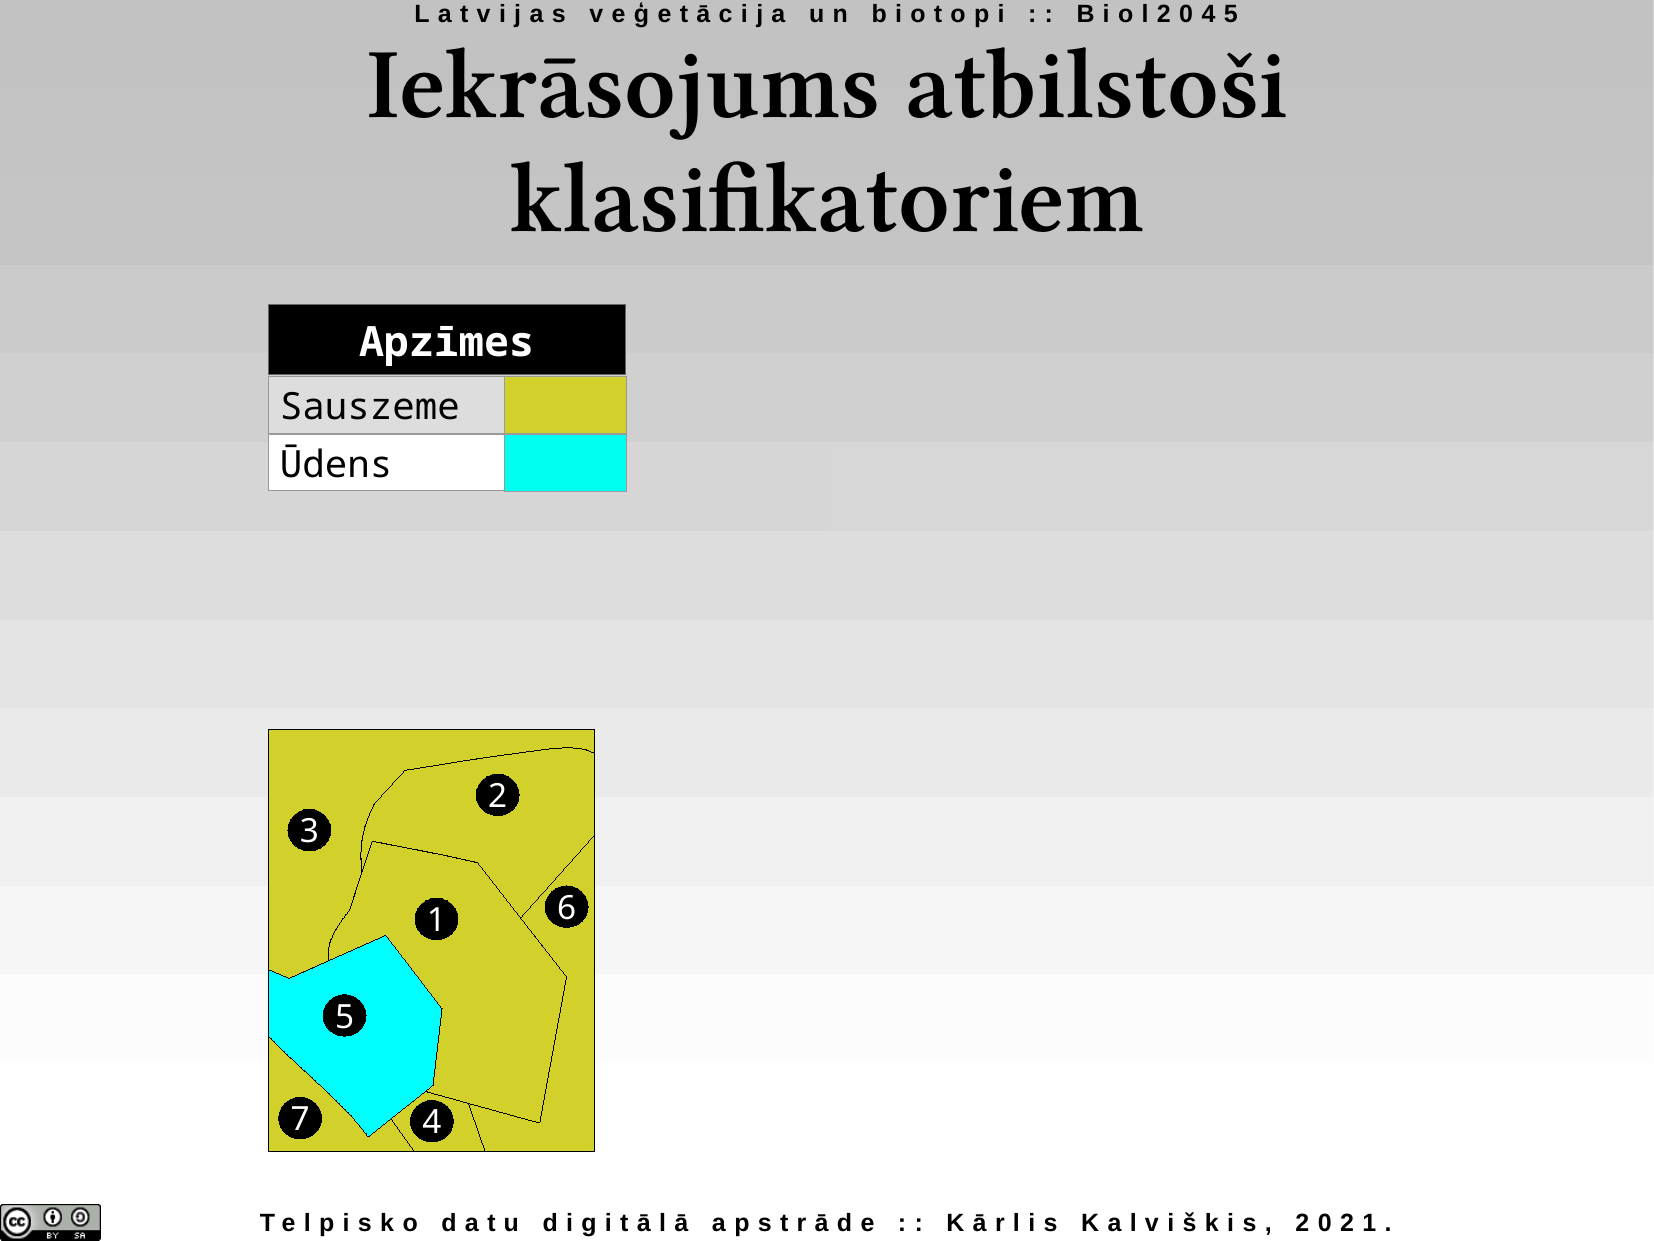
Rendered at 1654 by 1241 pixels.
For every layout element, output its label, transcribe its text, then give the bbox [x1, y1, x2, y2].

text_box 4 [410, 1100, 454, 1142]
text_box 5 [323, 994, 367, 1037]
text_box Sauszeme [268, 376, 505, 434]
text_box [504, 376, 627, 492]
text_box 3 [287, 809, 331, 851]
text_box 7 [278, 1097, 322, 1139]
text_box 1 [415, 898, 458, 940]
text_box Apzīmes [268, 304, 626, 375]
text_box 6 [545, 885, 589, 928]
picture [0, 0, 1654, 1241]
title Iekrāsojums atbilstoši klasifikatoriem [59, 27, 1596, 256]
text_box Ūdens [268, 434, 505, 491]
text_box [268, 729, 595, 1152]
text_box 2 [476, 774, 520, 816]
